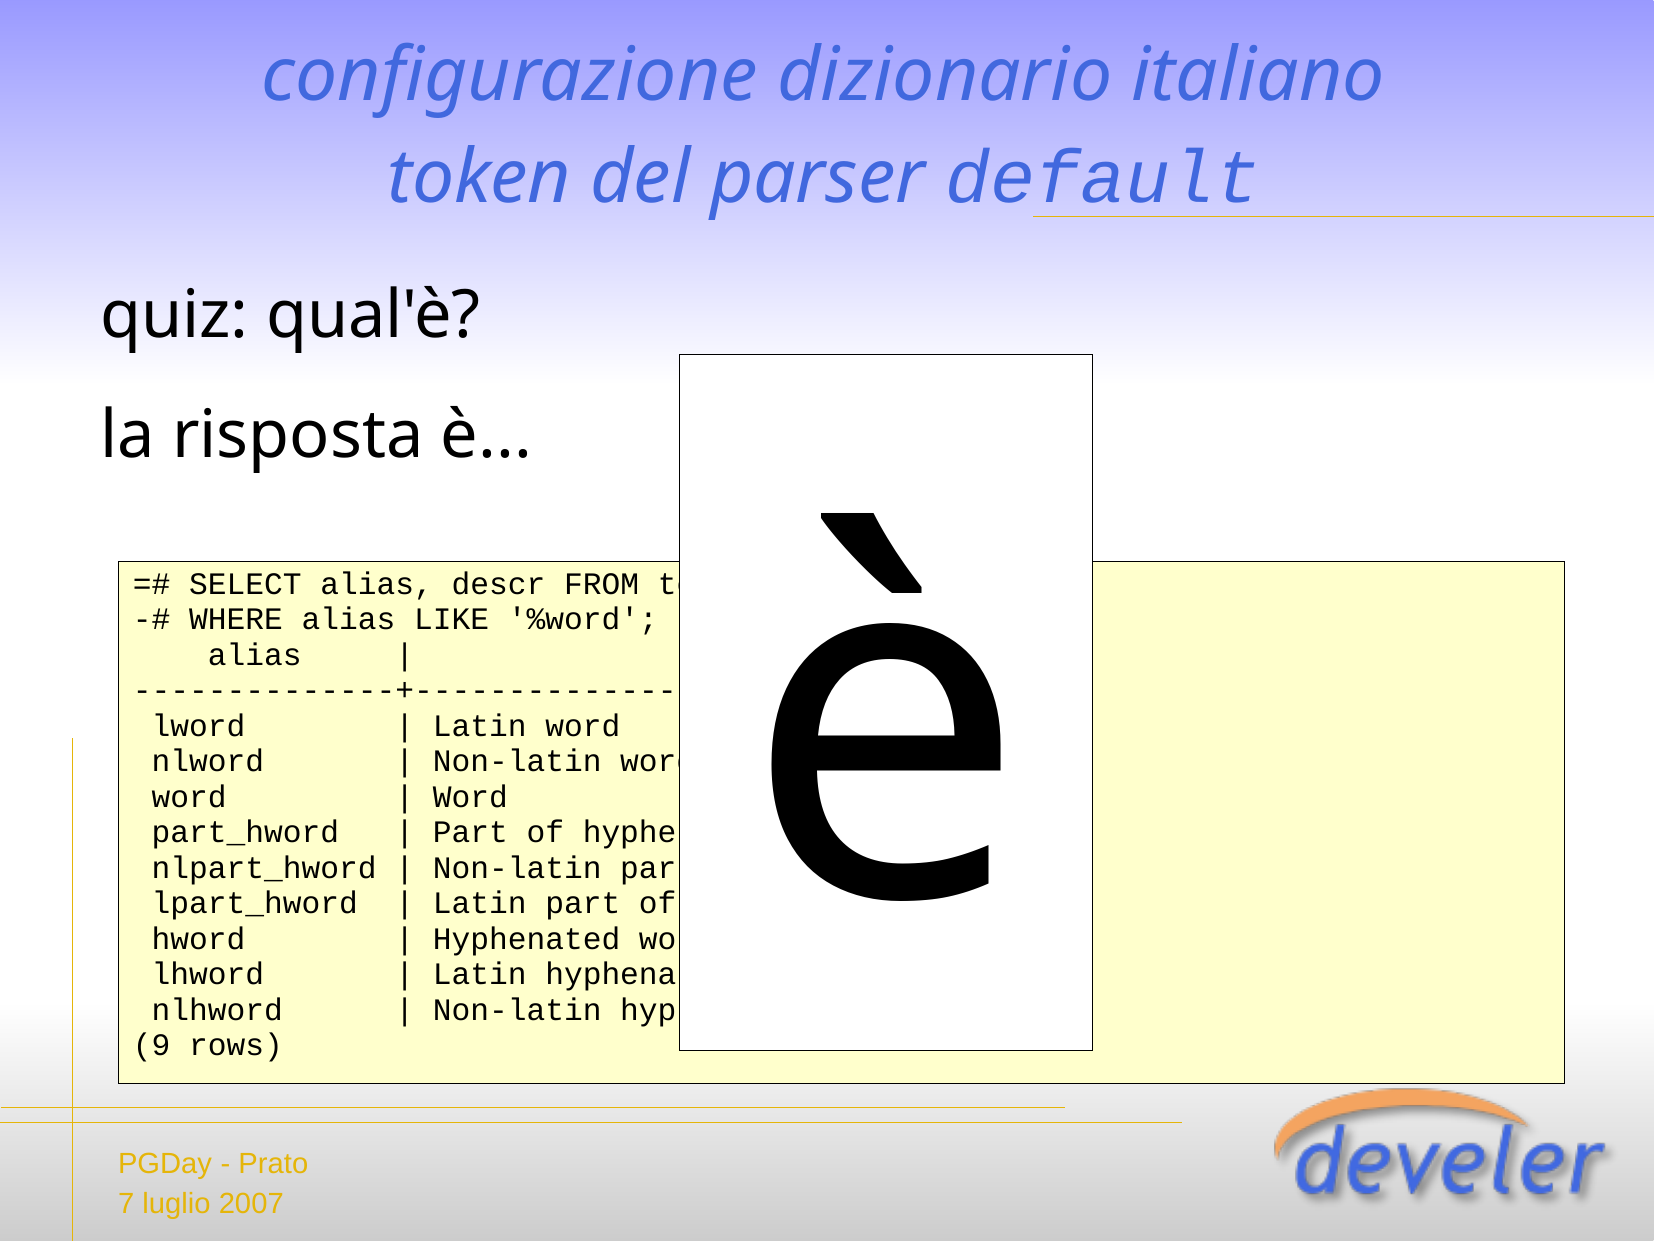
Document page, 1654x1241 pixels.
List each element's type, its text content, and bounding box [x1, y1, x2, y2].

list quiz: qual'è? la risposta è... [82, 265, 1571, 1093]
text_box è [679, 354, 1093, 952]
title configurazione dizionario italiano token del parser default [82, 29, 1565, 217]
picture [1269, 1083, 1622, 1211]
